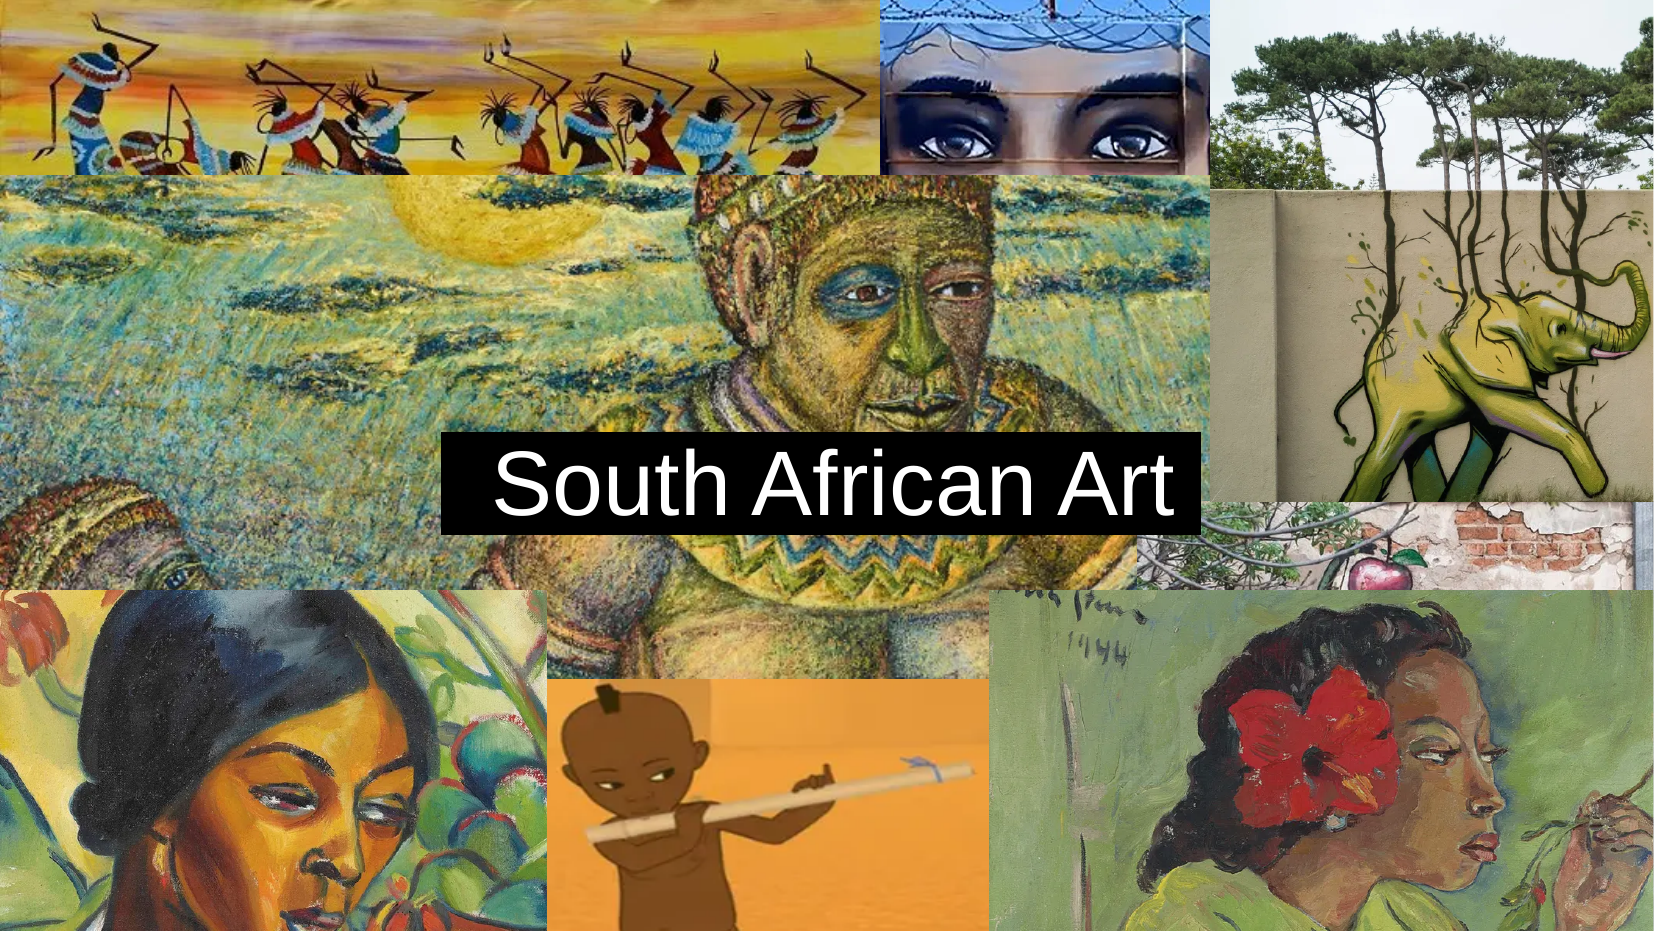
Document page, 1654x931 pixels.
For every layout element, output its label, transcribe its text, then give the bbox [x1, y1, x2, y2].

title South African Art [76, 405, 1566, 562]
picture [0, 0, 1654, 931]
